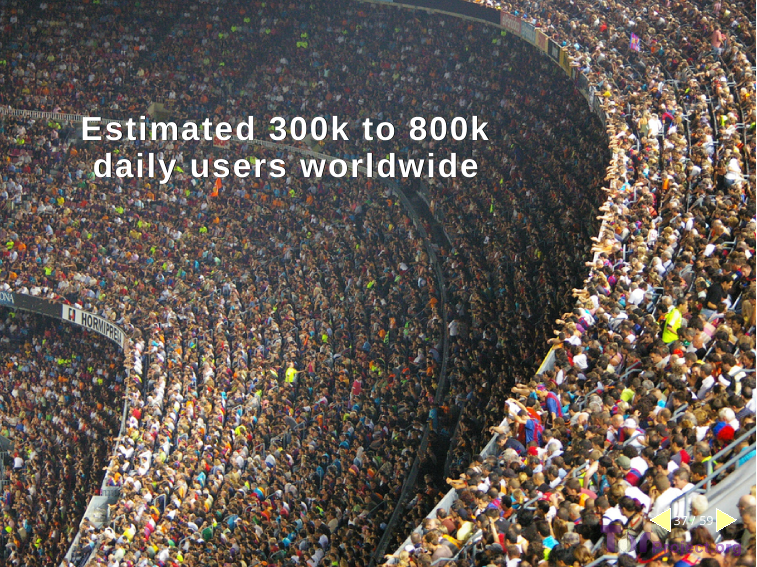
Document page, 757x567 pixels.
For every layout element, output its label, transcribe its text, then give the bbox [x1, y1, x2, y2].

text_box Estimated 300k to 800k daily users worldwide [61, 102, 512, 192]
text_box <number> / 59 [618, 504, 756, 555]
picture [0, 0, 757, 567]
